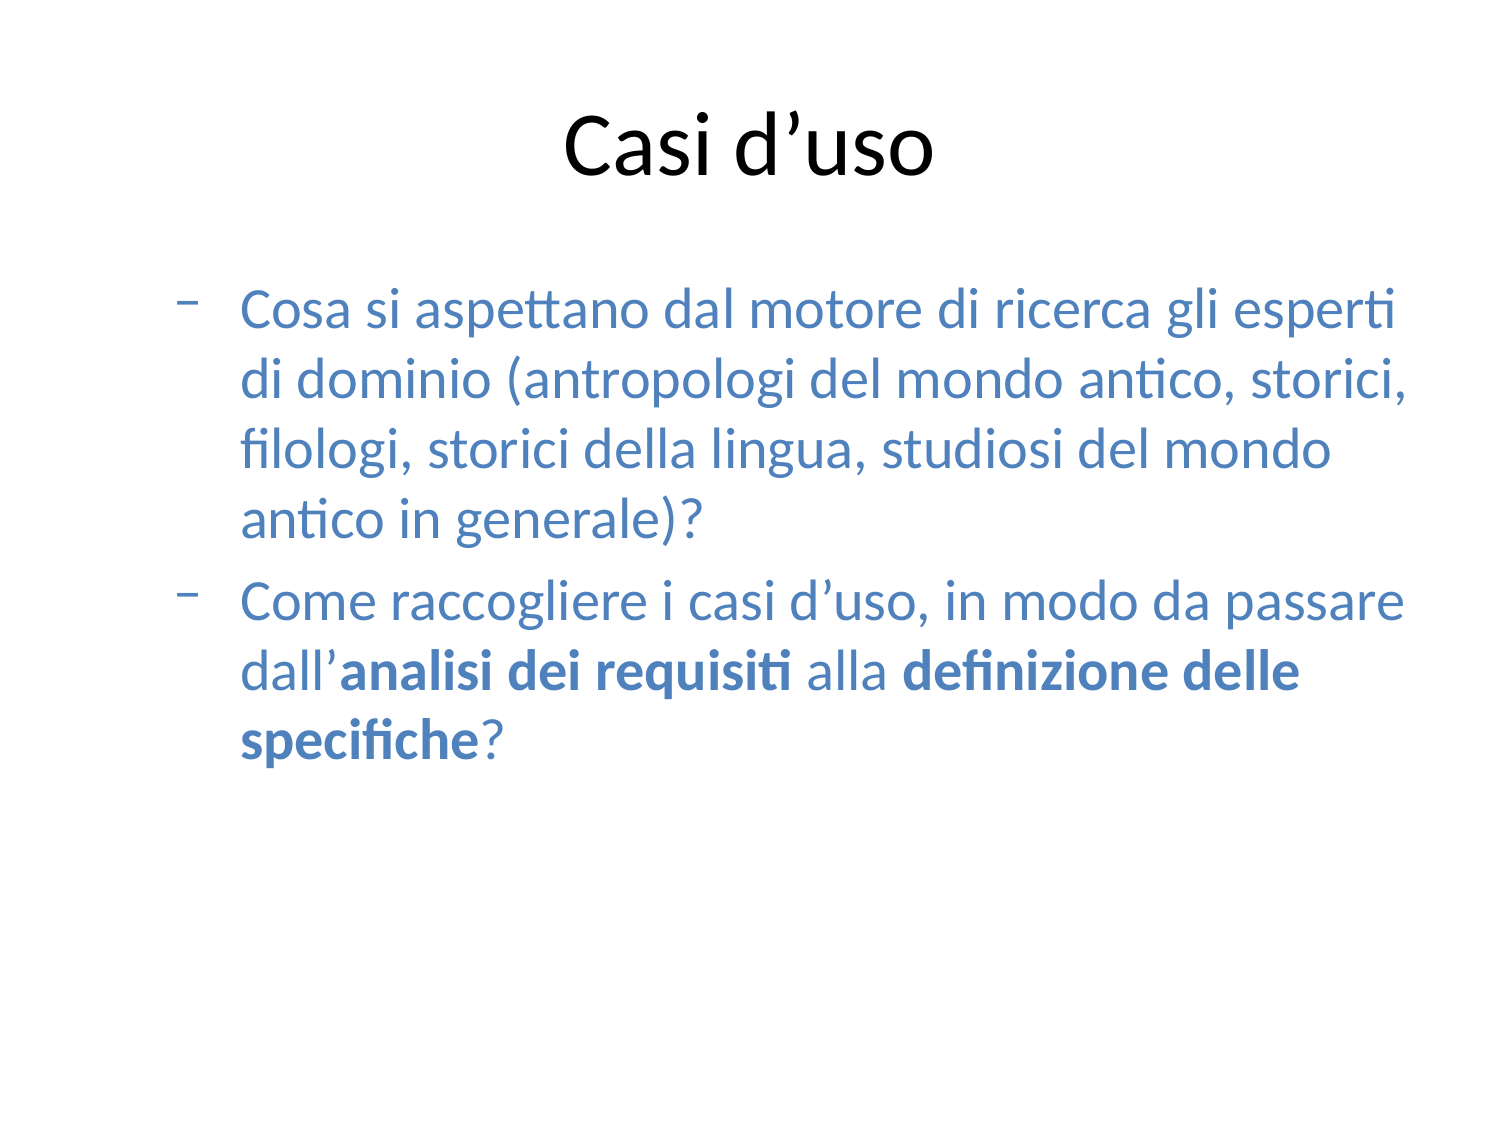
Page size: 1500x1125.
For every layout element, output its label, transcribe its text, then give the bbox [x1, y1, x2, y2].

text_box Cosa si aspettano dal motore di ricerca gli esperti di dominio (antropologi del mondo antico, storici, filologi, storici della lingua, studiosi del mondo antico in generale)? Come raccogliere i casi d’uso, in modo da passare dall’analisi dei requisiti alla definizione delle specifiche? [75, 262, 1425, 1005]
text_box Casi d’uso [75, 45, 1425, 233]
